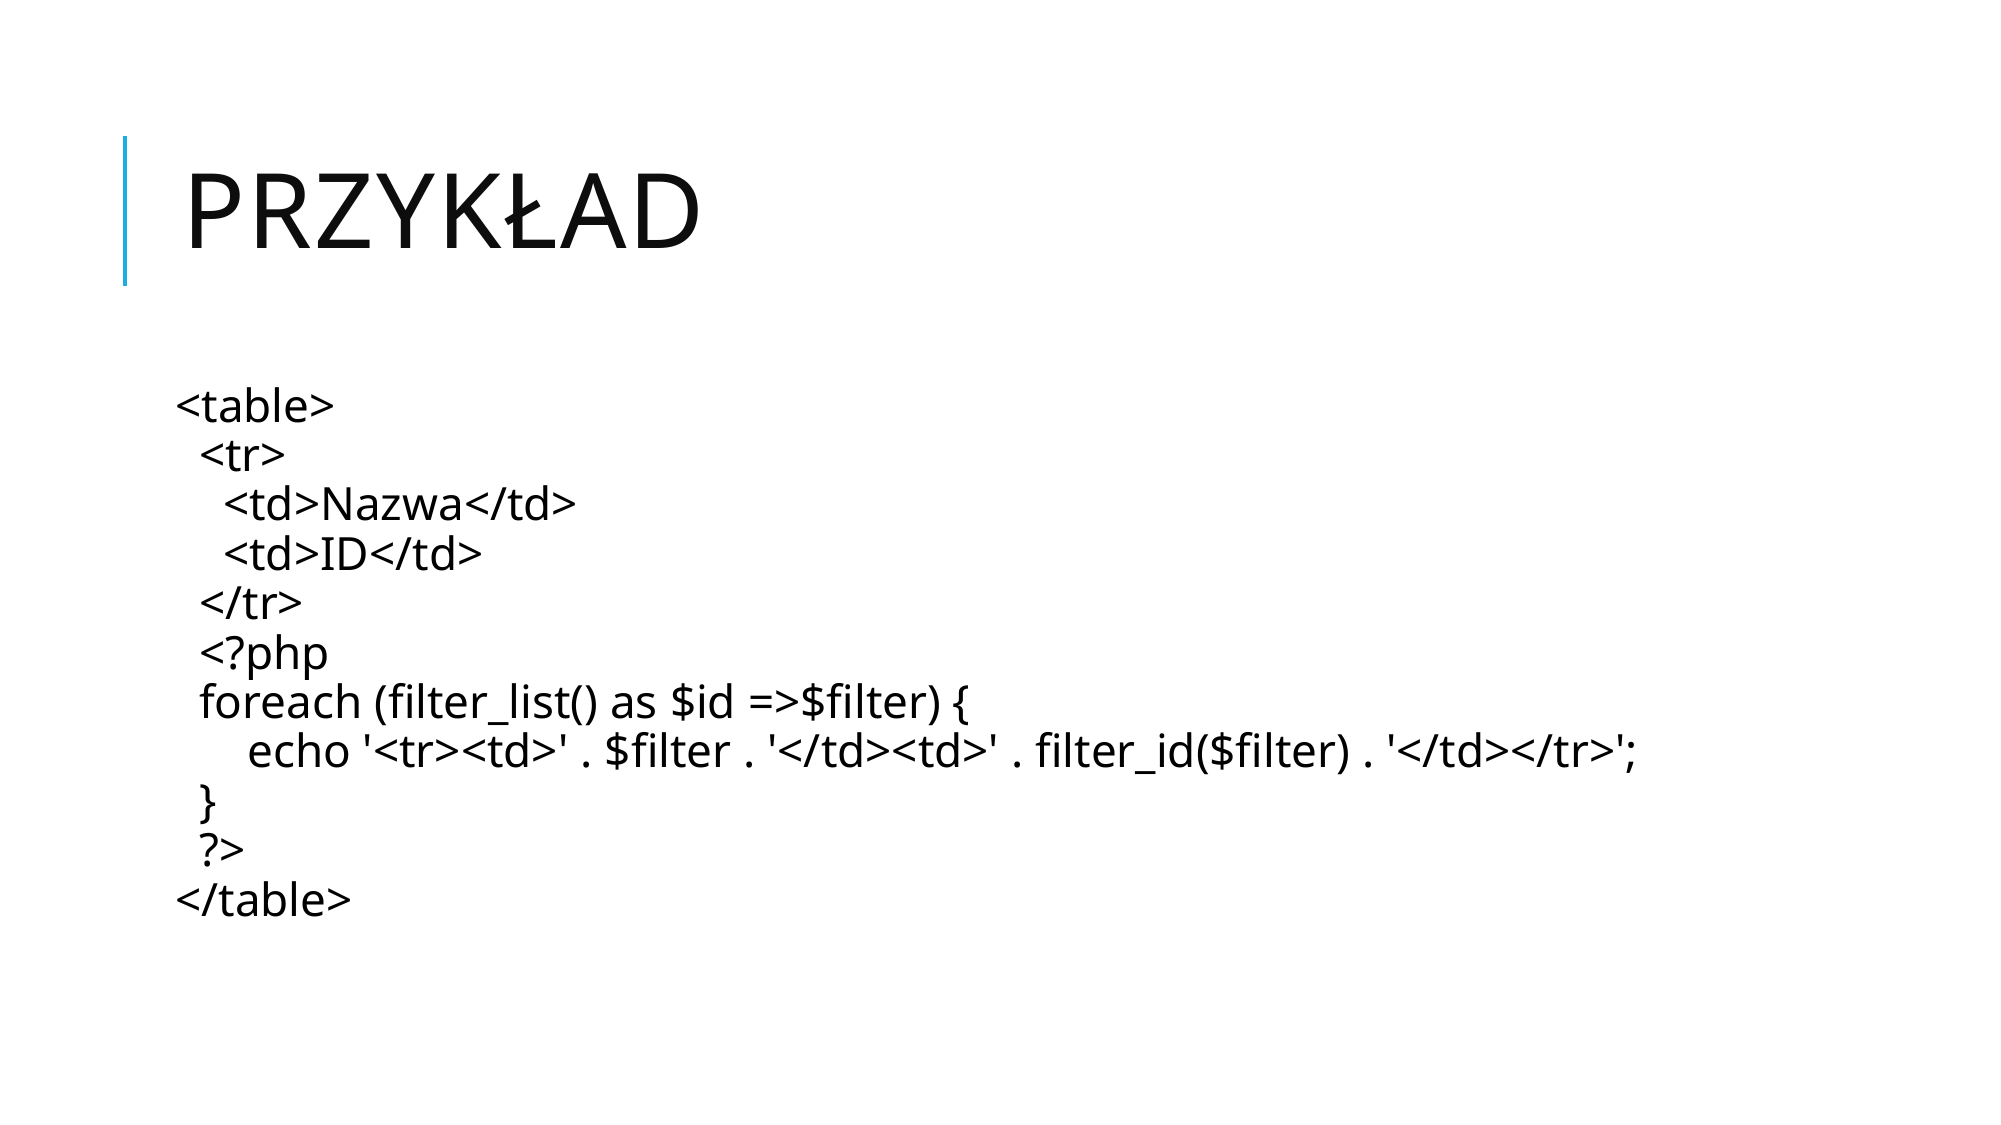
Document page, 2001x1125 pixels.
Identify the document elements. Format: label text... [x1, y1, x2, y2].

title Przykład [168, 96, 1763, 343]
list <table> <tr> <td>Nazwa</td> <td>ID</td> </tr> <?php foreach (filter_list() as $id =>$filter) { echo '<tr><td>' . $filter . '</td><td>' . filter_id($filter) . '</td></tr>'; } ?> </table> [168, 375, 1763, 1036]
